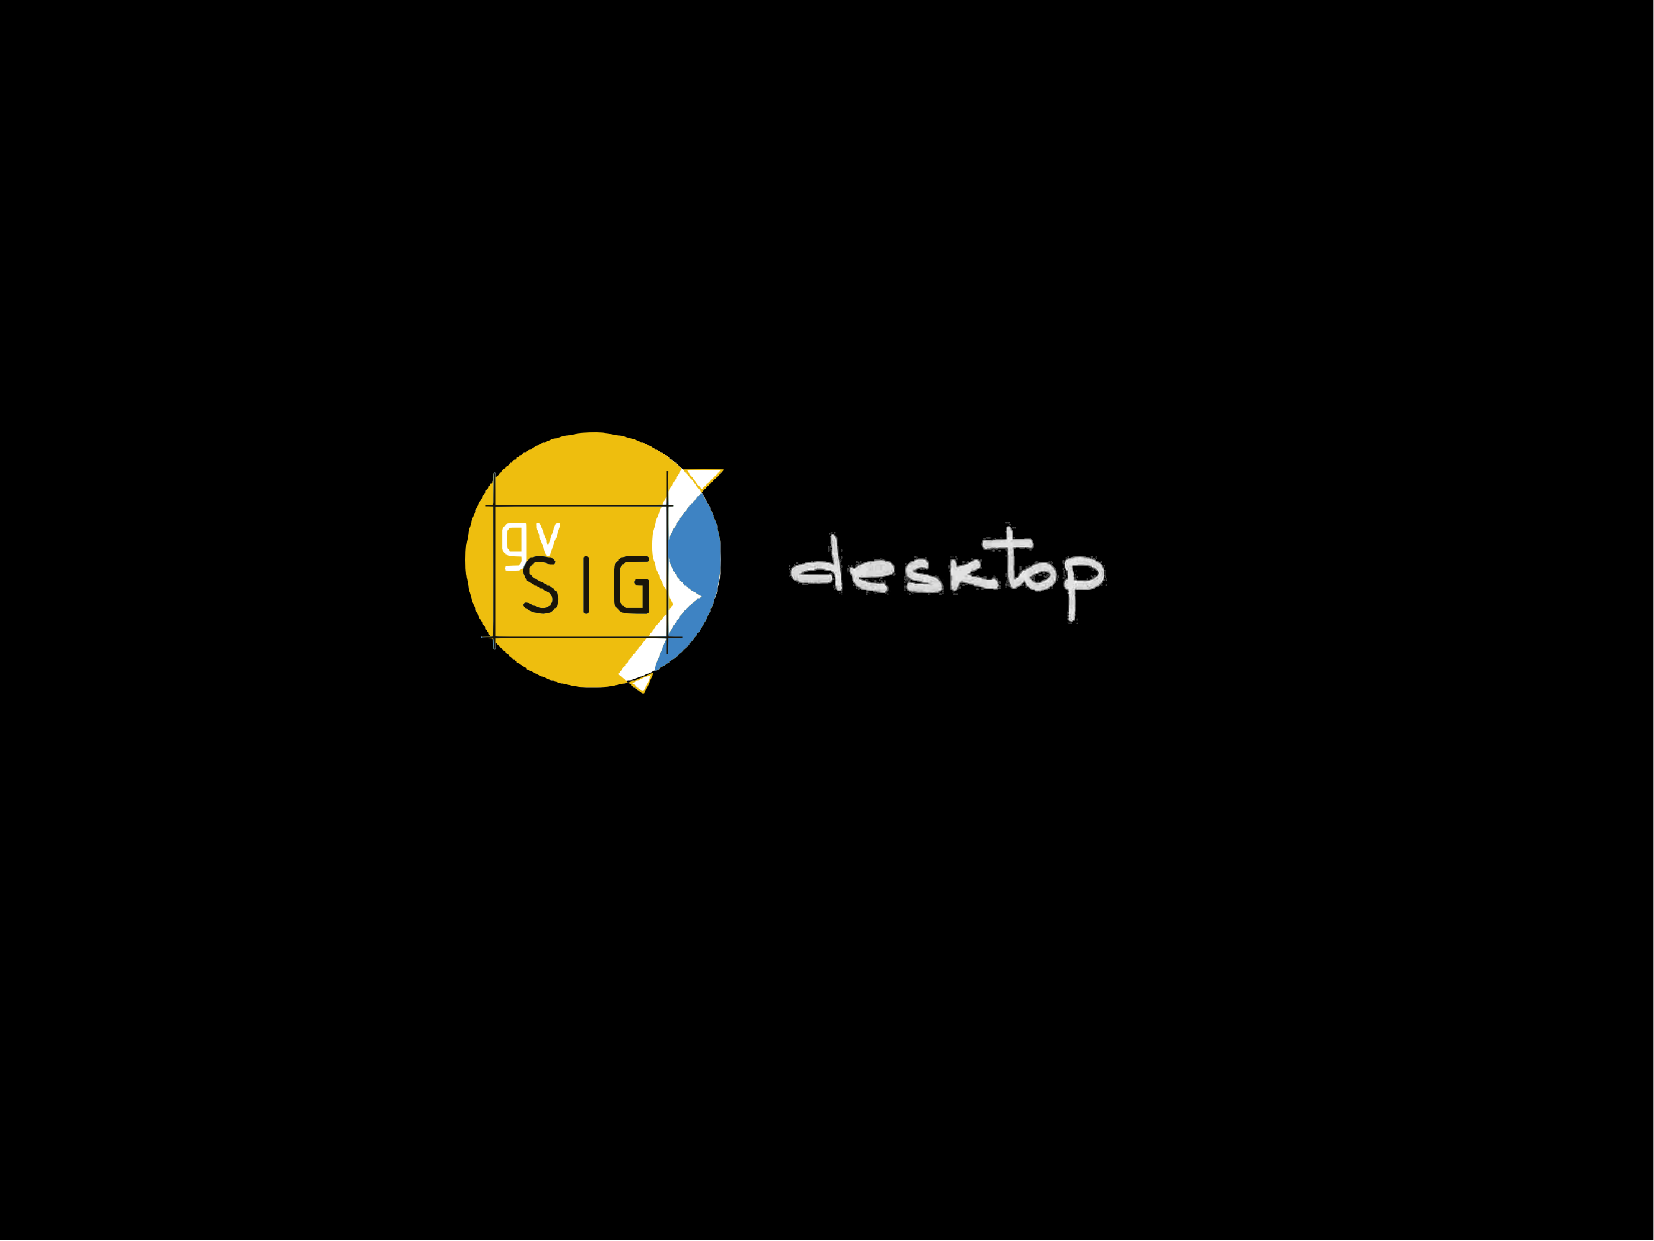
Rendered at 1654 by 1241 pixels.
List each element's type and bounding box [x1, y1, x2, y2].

picture [465, 432, 724, 694]
picture [766, 501, 1152, 635]
